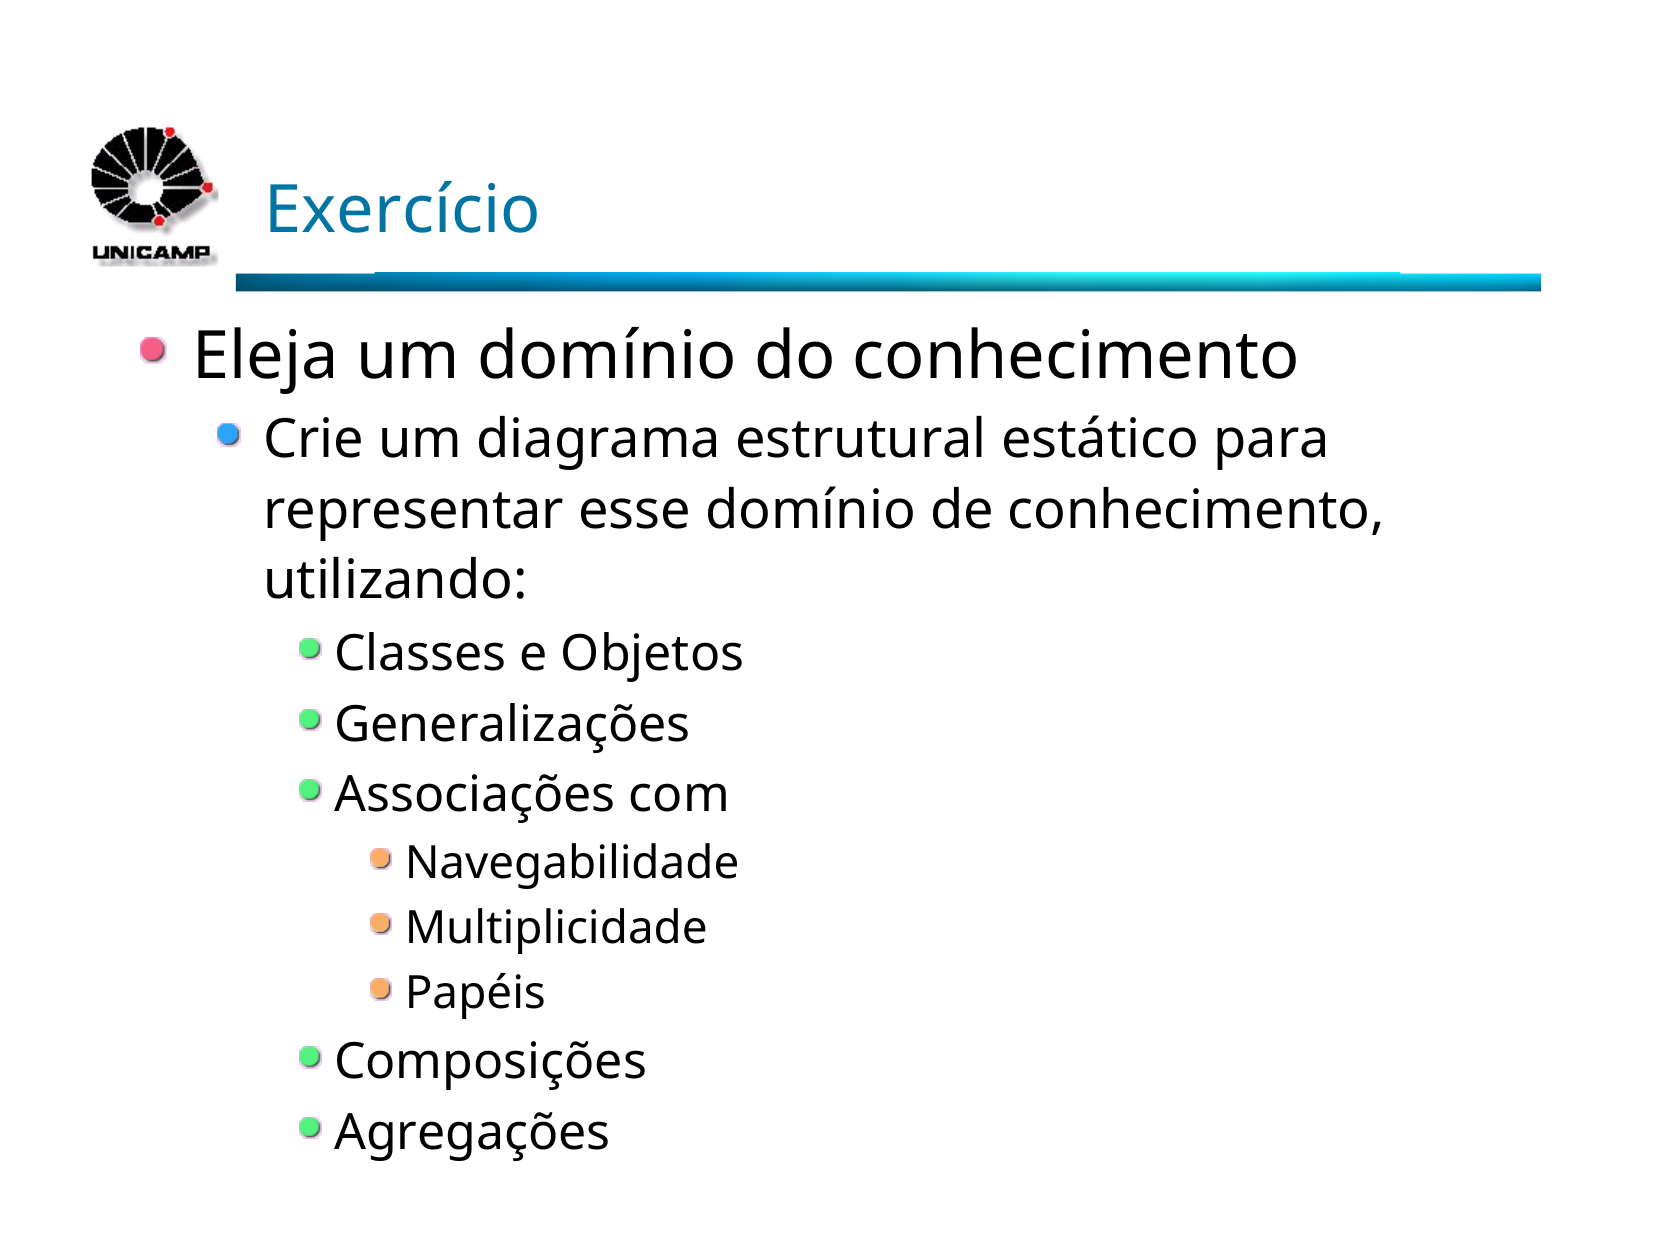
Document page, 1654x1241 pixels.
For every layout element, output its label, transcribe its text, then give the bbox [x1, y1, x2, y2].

title Exercício [264, 57, 1534, 250]
list Eleja um domínio do conhecimento Crie um diagrama estrutural estático para representar esse domínio de conhecimento, utilizando: Classes e Objetos Generalizações Associações com Navegabilidade Multiplicidade Papéis Composições Agregações [121, 309, 1534, 1167]
picture [125, 272, 1654, 295]
